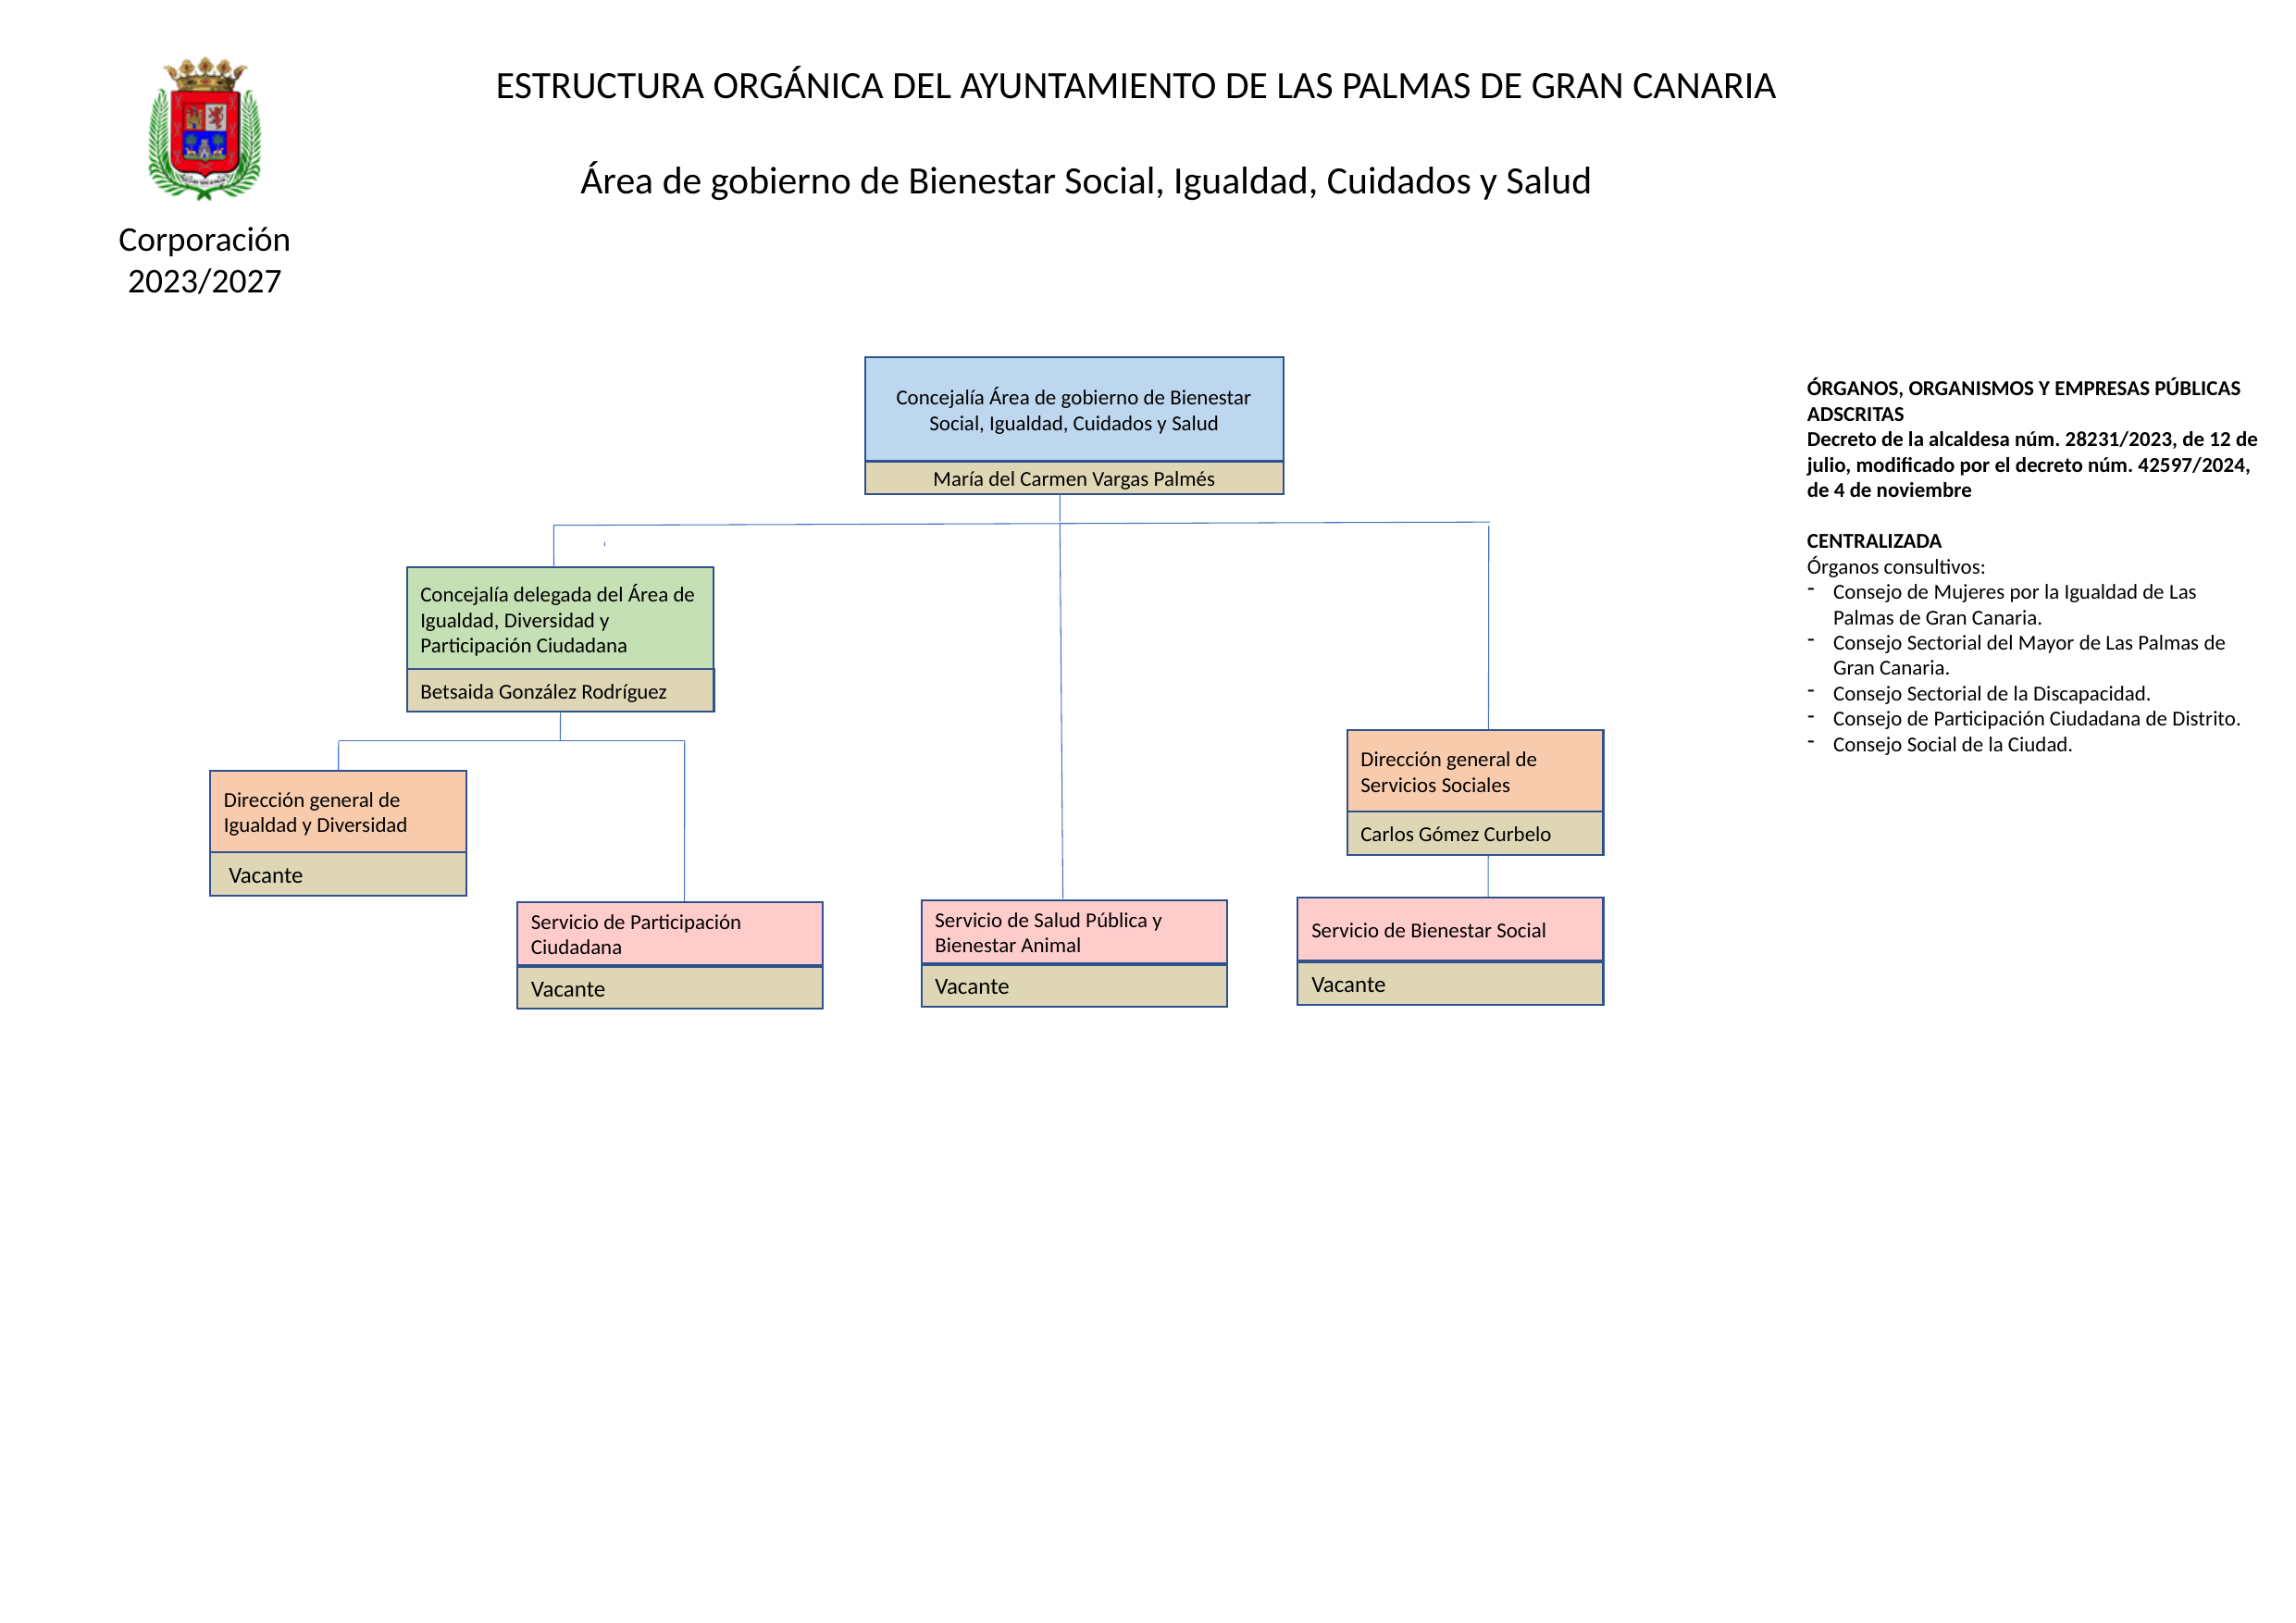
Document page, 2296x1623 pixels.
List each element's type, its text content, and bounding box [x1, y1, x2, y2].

text_box Dirección general de Servicios Sociales [1347, 729, 1604, 812]
text_box Vacante [517, 966, 824, 1010]
text_box Servicio de Bienestar Social [1297, 898, 1604, 961]
text_box Área de gobierno de Bienestar Social, Igualdad, Cuidados y Salud [327, 148, 1847, 209]
picture [146, 53, 263, 204]
text_box Corporación 2023/2027 [82, 209, 328, 307]
text_box Carlos Gómez Curbelo [1347, 812, 1604, 856]
text_box Vacante [1297, 962, 1604, 1005]
text_box ÓRGANOS, ORGANISMOS Y EMPRESAS PÚBLICAS ADSCRITAS Decreto de la alcaldesa núm. 28231/2023, de 12 de julio, modificado por el decreto núm. 42597/2024, de 4 de noviembre CENTRALIZADA Órganos consultivos: Consejo de Mujeres por la Igualdad de Las Palmas de Gran Canaria. Consejo Sectorial del Mayor de Las Palmas de Gran Canaria. Consejo Sectorial de la Discapacidad. Consejo de Participación Ciudadana de Distrito. Consejo Social de la Ciudad. [1793, 367, 2274, 814]
text_box Betsaida González Rodríguez [406, 668, 714, 712]
text_box Dirección general de Igualdad y Diversidad [210, 770, 466, 852]
text_box María del Carmen Vargas Palmés [864, 461, 1284, 495]
text_box Concejalía delegada del Área de Igualdad, Diversidad y Participación Ciudadana [406, 567, 714, 668]
text_box ESTRUCTURA ORGÁNICA DEL AYUNTAMIENTO DE LAS PALMAS DE GRAN CANARIA [482, 53, 1800, 114]
text_box Concejalía Área de gobierno de Bienestar Social, Igualdad, Cuidados y Salud [864, 357, 1284, 461]
text_box Vacante [210, 852, 466, 897]
text_box Servicio de Participación Ciudadana [517, 901, 824, 965]
text_box Servicio de Salud Pública y Bienestar Animal [921, 899, 1227, 963]
text_box Vacante [921, 964, 1227, 1008]
